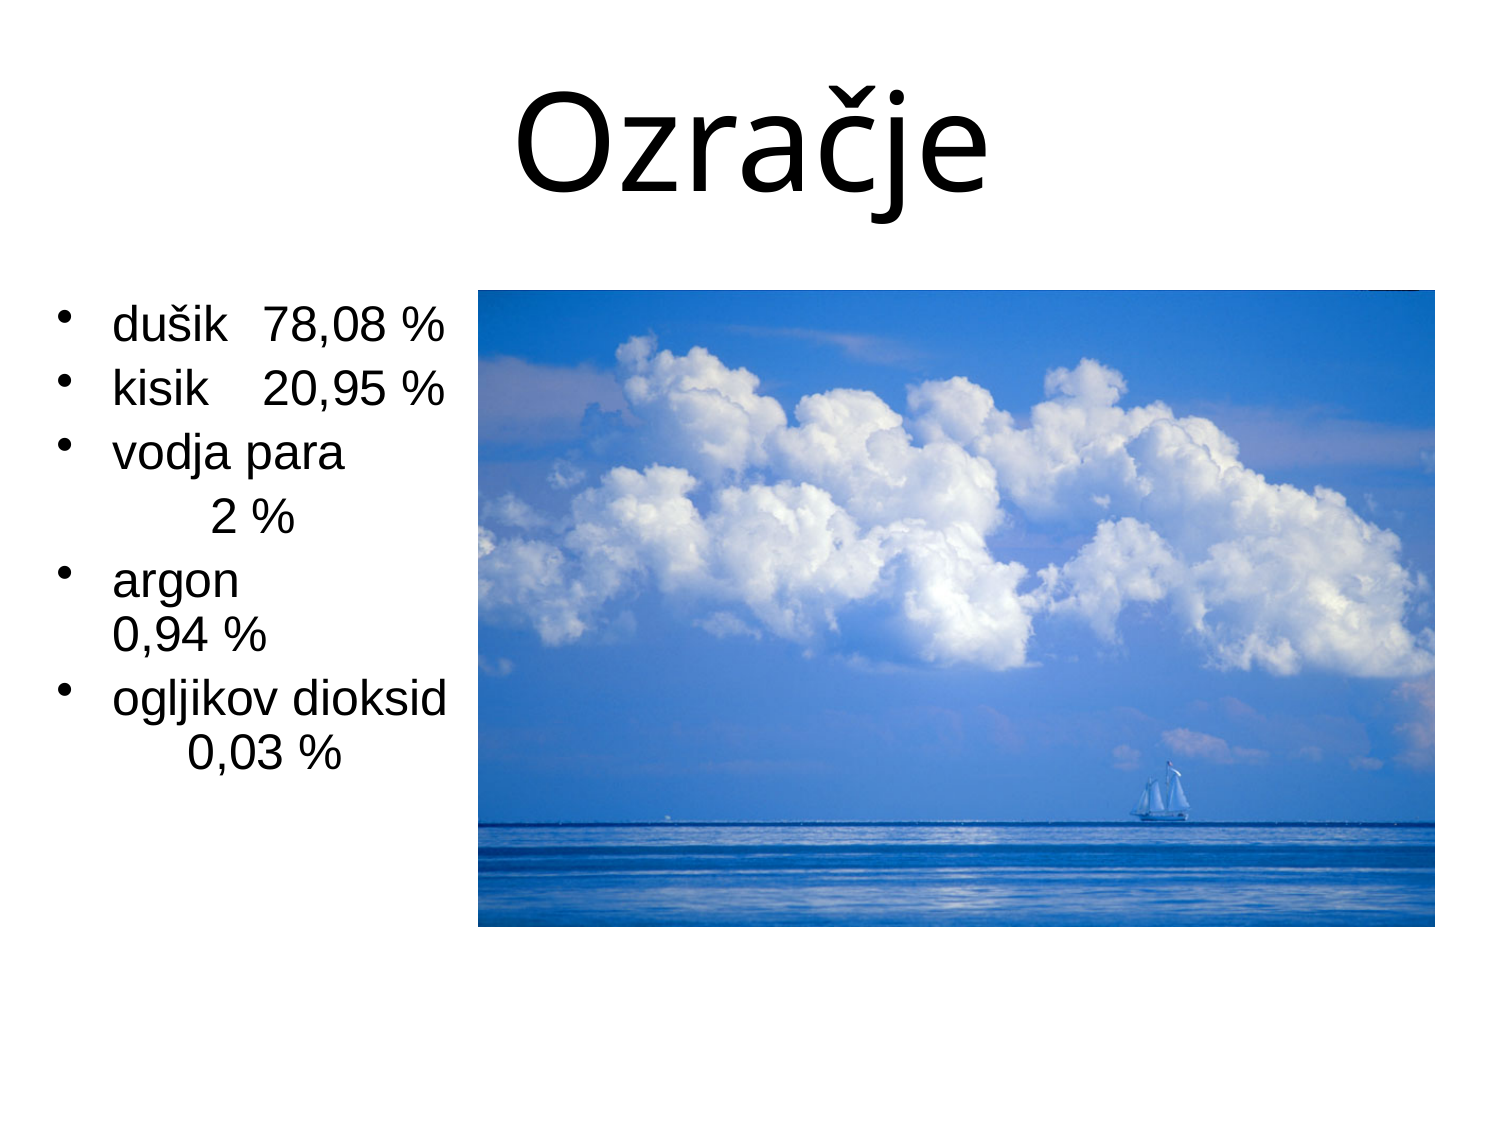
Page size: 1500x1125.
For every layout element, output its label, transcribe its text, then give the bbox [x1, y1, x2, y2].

picture [478, 290, 1435, 927]
title Ozračje [76, 42, 1427, 231]
list dušik 78,08 % kisik 20,95 % vodja para 2 % argon 0,94 % ogljikov dioksid 0,03 % [41, 290, 479, 1005]
